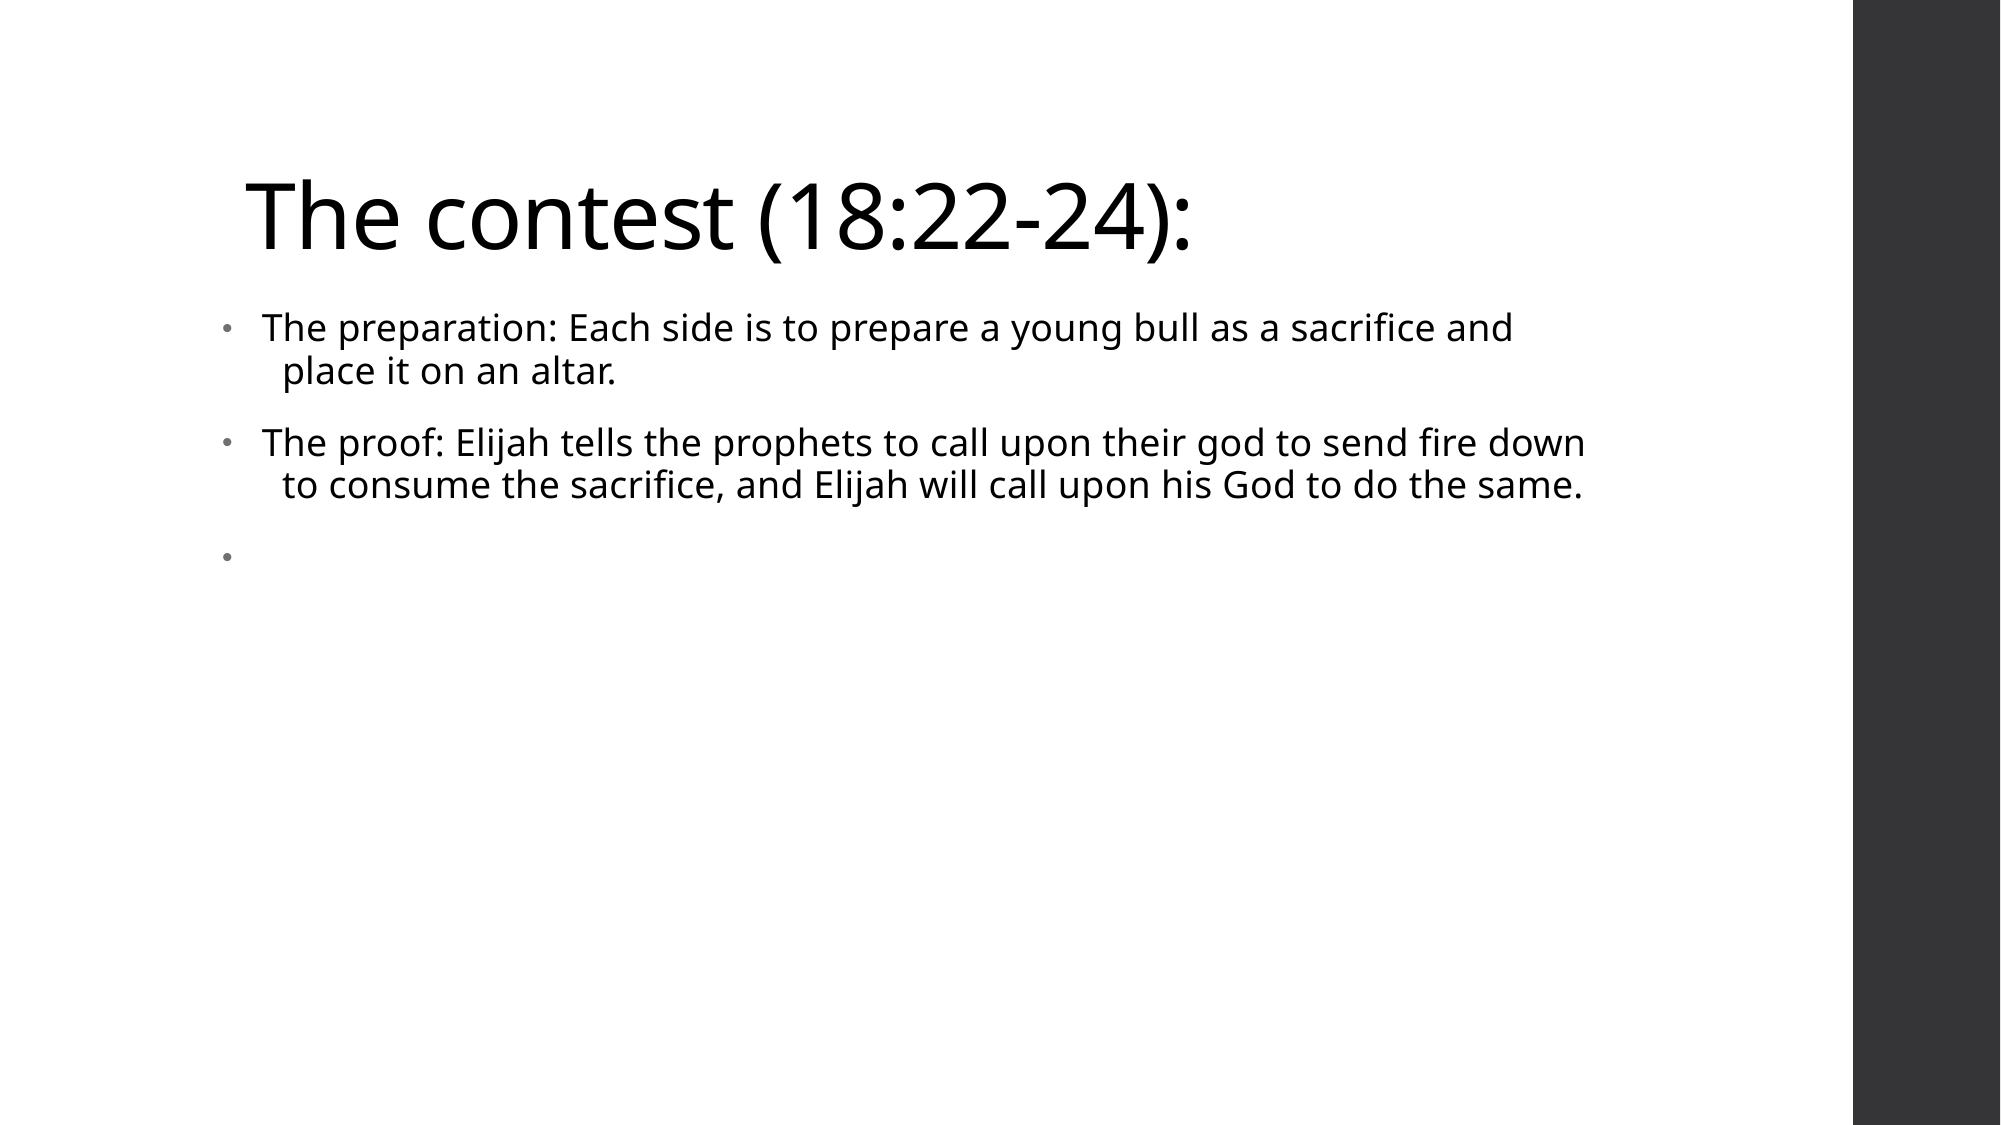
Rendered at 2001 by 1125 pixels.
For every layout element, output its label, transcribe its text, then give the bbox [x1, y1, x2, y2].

list The preparation: Each side is to prepare a young bull as a sacrifice and place it on an altar. The proof: Elijah tells the prophets to call upon their god to send fire down to consume the sacrifice, and Elijah will call upon his God to do the same. [206, 299, 1617, 1014]
title The contest (18:22-24): [206, 60, 1797, 278]
